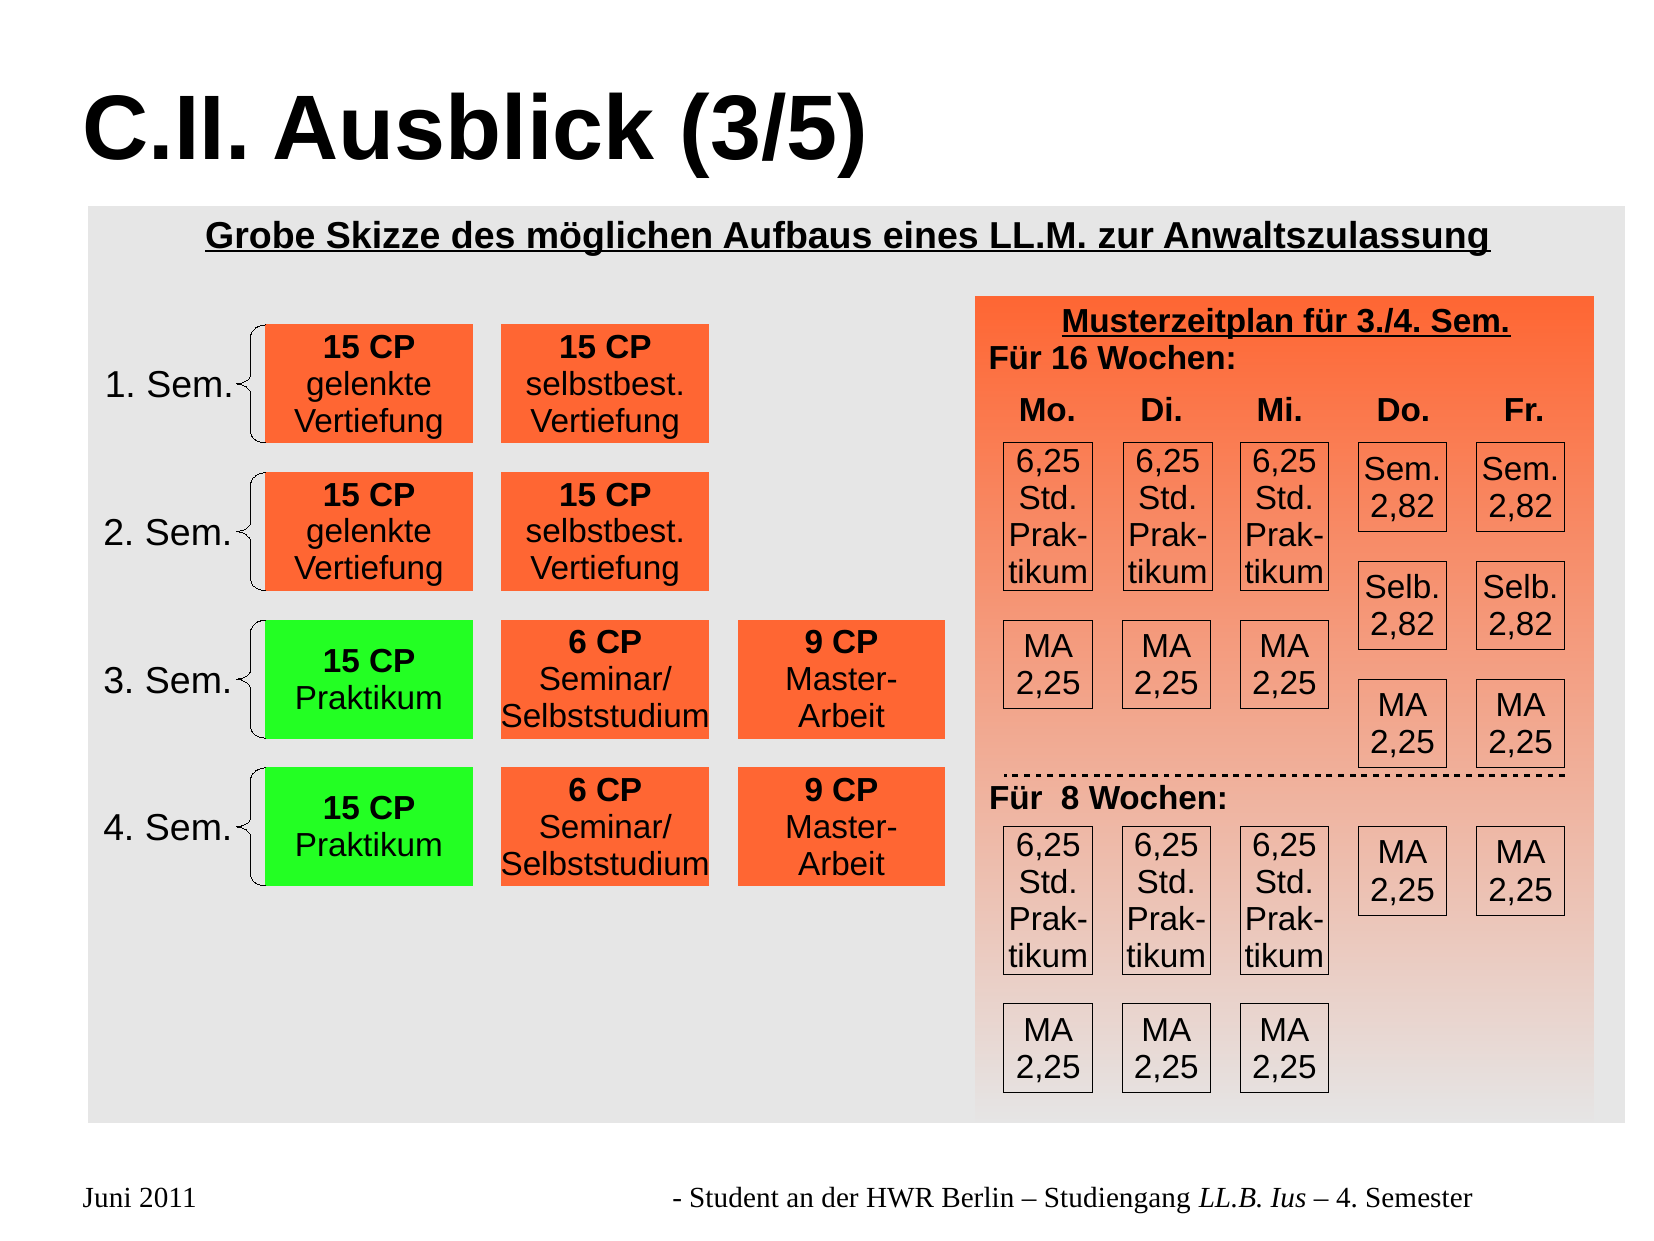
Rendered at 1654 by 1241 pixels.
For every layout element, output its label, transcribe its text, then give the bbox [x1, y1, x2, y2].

text_box 15 CP selbstbest. Vertiefung [501, 324, 709, 443]
text_box 6,25 Std. Prak- tikum [1240, 443, 1329, 591]
text_box MA 2,25 [1122, 620, 1211, 709]
text_box Sem. 2,82 [1476, 442, 1565, 532]
text_box Selb. 2,82 [1358, 561, 1447, 650]
text_box MA 2,25 [1003, 620, 1093, 709]
text_box Für 8 Wochen: [974, 771, 1244, 831]
text_box 9 CP Master- Arbeit [738, 620, 945, 739]
text_box 15 CP gelenkte Vertiefung [265, 324, 473, 443]
text_box MA 2,25 [1476, 826, 1565, 916]
text_box 6,25 Std. Prak- tikum [1003, 831, 1093, 975]
text_box 15 CP selbstbest. Vertiefung [501, 472, 709, 591]
text_box Grobe Skizze des möglichen Aufbaus eines LL.M. zur Anwaltszulassung [190, 206, 1506, 264]
text_box 6,25 Std. Prak- tikum [1240, 826, 1329, 975]
title C.II. Ausblick (3/5) [82, 49, 1571, 207]
text_box MA 2,25 [1476, 679, 1565, 768]
text_box 2. Sem. [88, 504, 248, 562]
text_box 15 CP Praktikum [265, 620, 473, 739]
text_box 4. Sem. [88, 799, 248, 857]
text_box MA 2,25 [1358, 679, 1447, 768]
text_box 6 CP Seminar/ Selbststudium [501, 767, 709, 886]
text_box 6,25 Std. Prak- tikum [1122, 831, 1211, 975]
text_box MA 2,25 [1003, 1003, 1093, 1093]
text_box MA 2,25 [1240, 620, 1329, 709]
text_box 6,25 Std. Prak- tikum [1003, 443, 1093, 591]
text_box 6 CP Seminar/ Selbststudium [501, 620, 709, 739]
text_box 3. Sem. [88, 651, 248, 709]
text_box 15 CP gelenkte Vertiefung [265, 472, 473, 591]
text_box 9 CP Master- Arbeit [738, 767, 945, 886]
text_box 1. Sem. [90, 355, 249, 413]
text_box MA 2,25 [1122, 1003, 1211, 1093]
text_box 15 CP Praktikum [265, 767, 473, 886]
text_box Selb. 2,82 [1476, 561, 1565, 650]
text_box 6,25 Std. Prak- tikum [1123, 443, 1213, 591]
text_box Für 16 Wochen: [973, 332, 1253, 384]
text_box Musterzeitplan für 3./4. Sem. [1046, 295, 1526, 348]
text_box Mo. Di. Mi. Do. Fr. [1003, 383, 1561, 443]
text_box [88, 206, 1625, 1123]
text_box MA 2,25 [1358, 826, 1447, 916]
text_box MA 2,25 [1240, 1003, 1329, 1093]
text_box Sem. 2,82 [1358, 443, 1447, 532]
